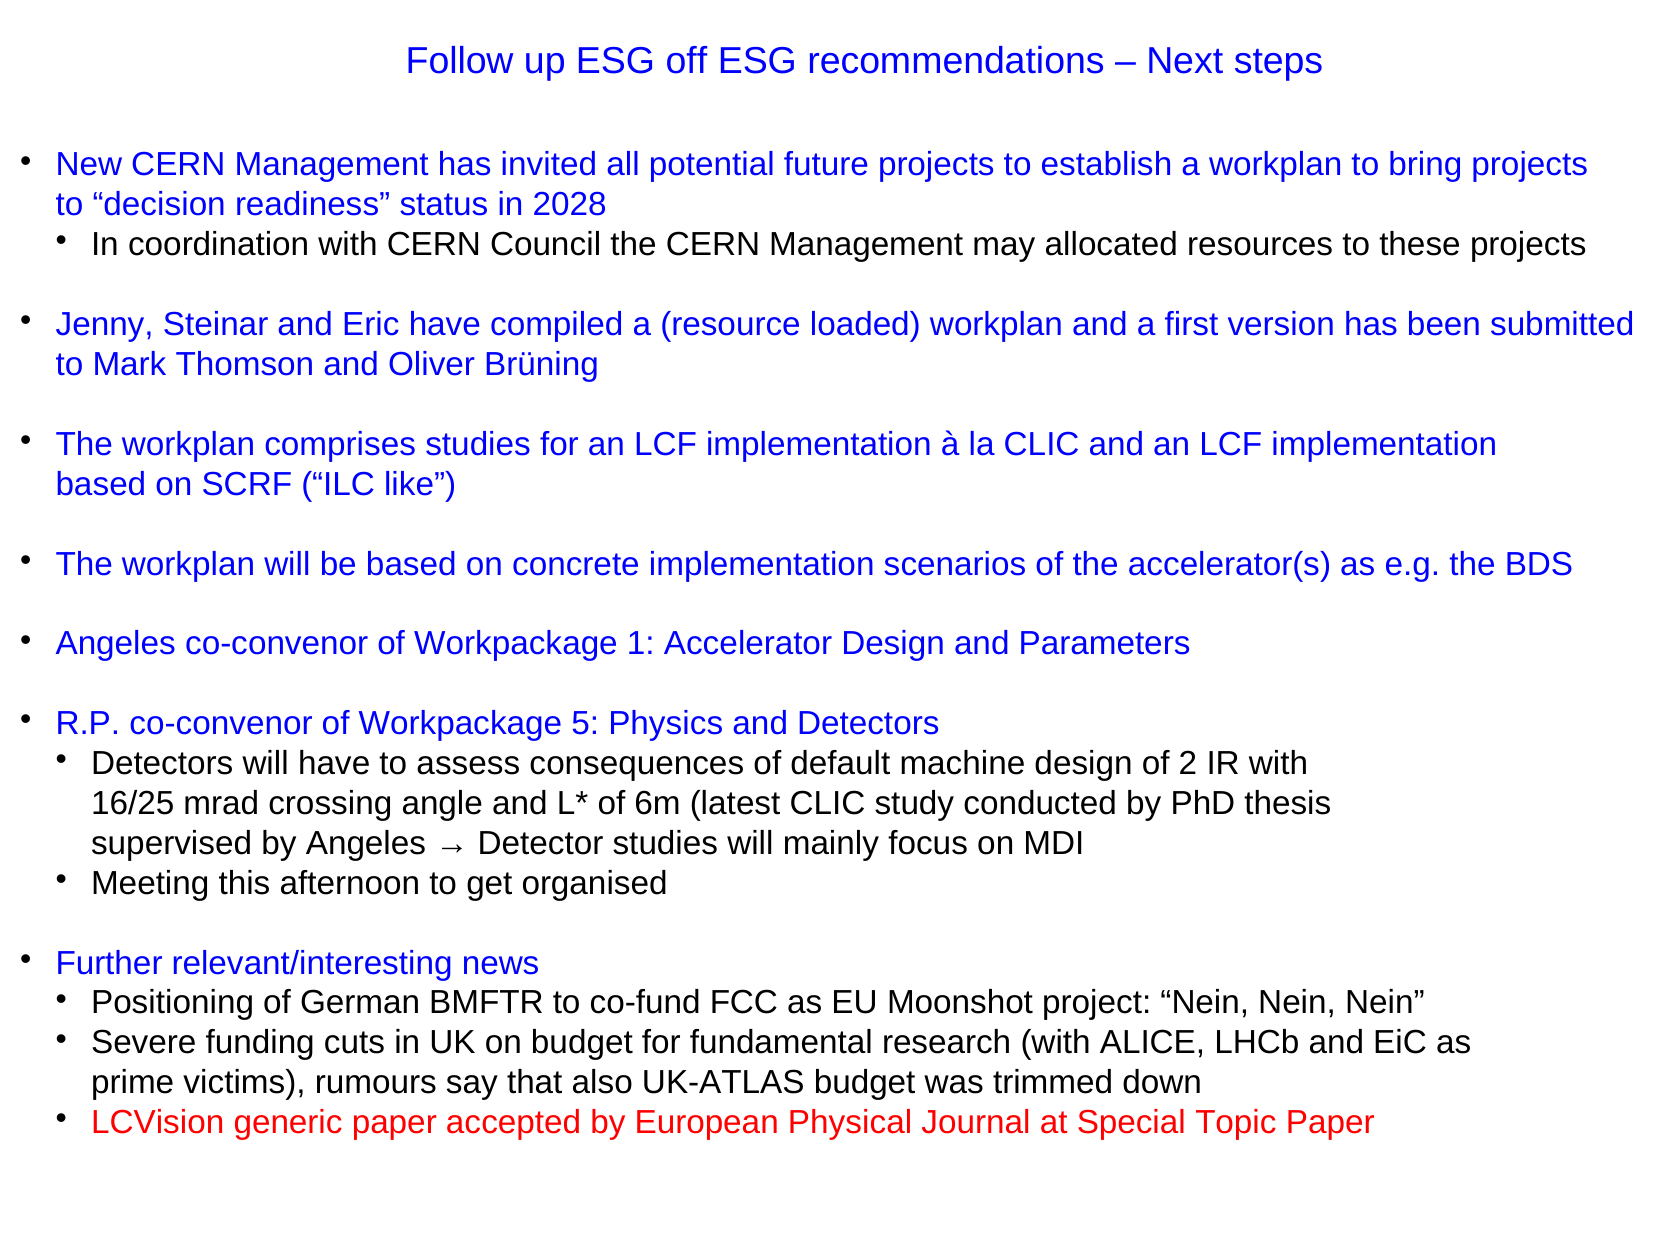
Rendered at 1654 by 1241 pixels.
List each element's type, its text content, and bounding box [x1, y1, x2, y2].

text_box Follow up ESG off ESG recommendations – Next steps [390, 30, 1261, 91]
text_box New CERN Management has invited all potential future projects to establish a workplan to bring projects to “decision readiness” status in 2028 In coordination with CERN Council the CERN Management may allocated resources to these projects Jenny, Steinar and Eric have compiled a (resource loaded) workplan and a first version has been submitted to Mark Thomson and Oliver Brüning The workplan comprises studies for an LCF implementation à la CLIC and an LCF implementation based on SCRF (“ILC like”) The workplan will be based on concrete implementation scenarios of the accelerator(s) as e.g. the BDS Angeles co-convenor of Workpackage 1: Accelerator Design and Parameters R.P. co-convenor of Workpackage 5: Physics and Detectors Detectors will have to assess consequences of default machine design of 2 IR with 16/25 mrad crossing angle and L* of 6m (latest CLIC study conducted by PhD thesis supervised by Angeles → Detector studies will mainly focus on MDI Meeting this afternoon to get organised Further relevant/interesting news Positioning of German BMFTR to co-fund FCC as EU Moonshot project: “Nein, Nein, Nein” Severe funding cuts in UK on budget for fundamental research (with ALICE, LHCb and EiC as prime victims), rumours say that also UK-ATLAS budget was trimmed down LCVision generic paper accepted by European Physical Journal at Special Topic Paper [5, 135, 1635, 1141]
